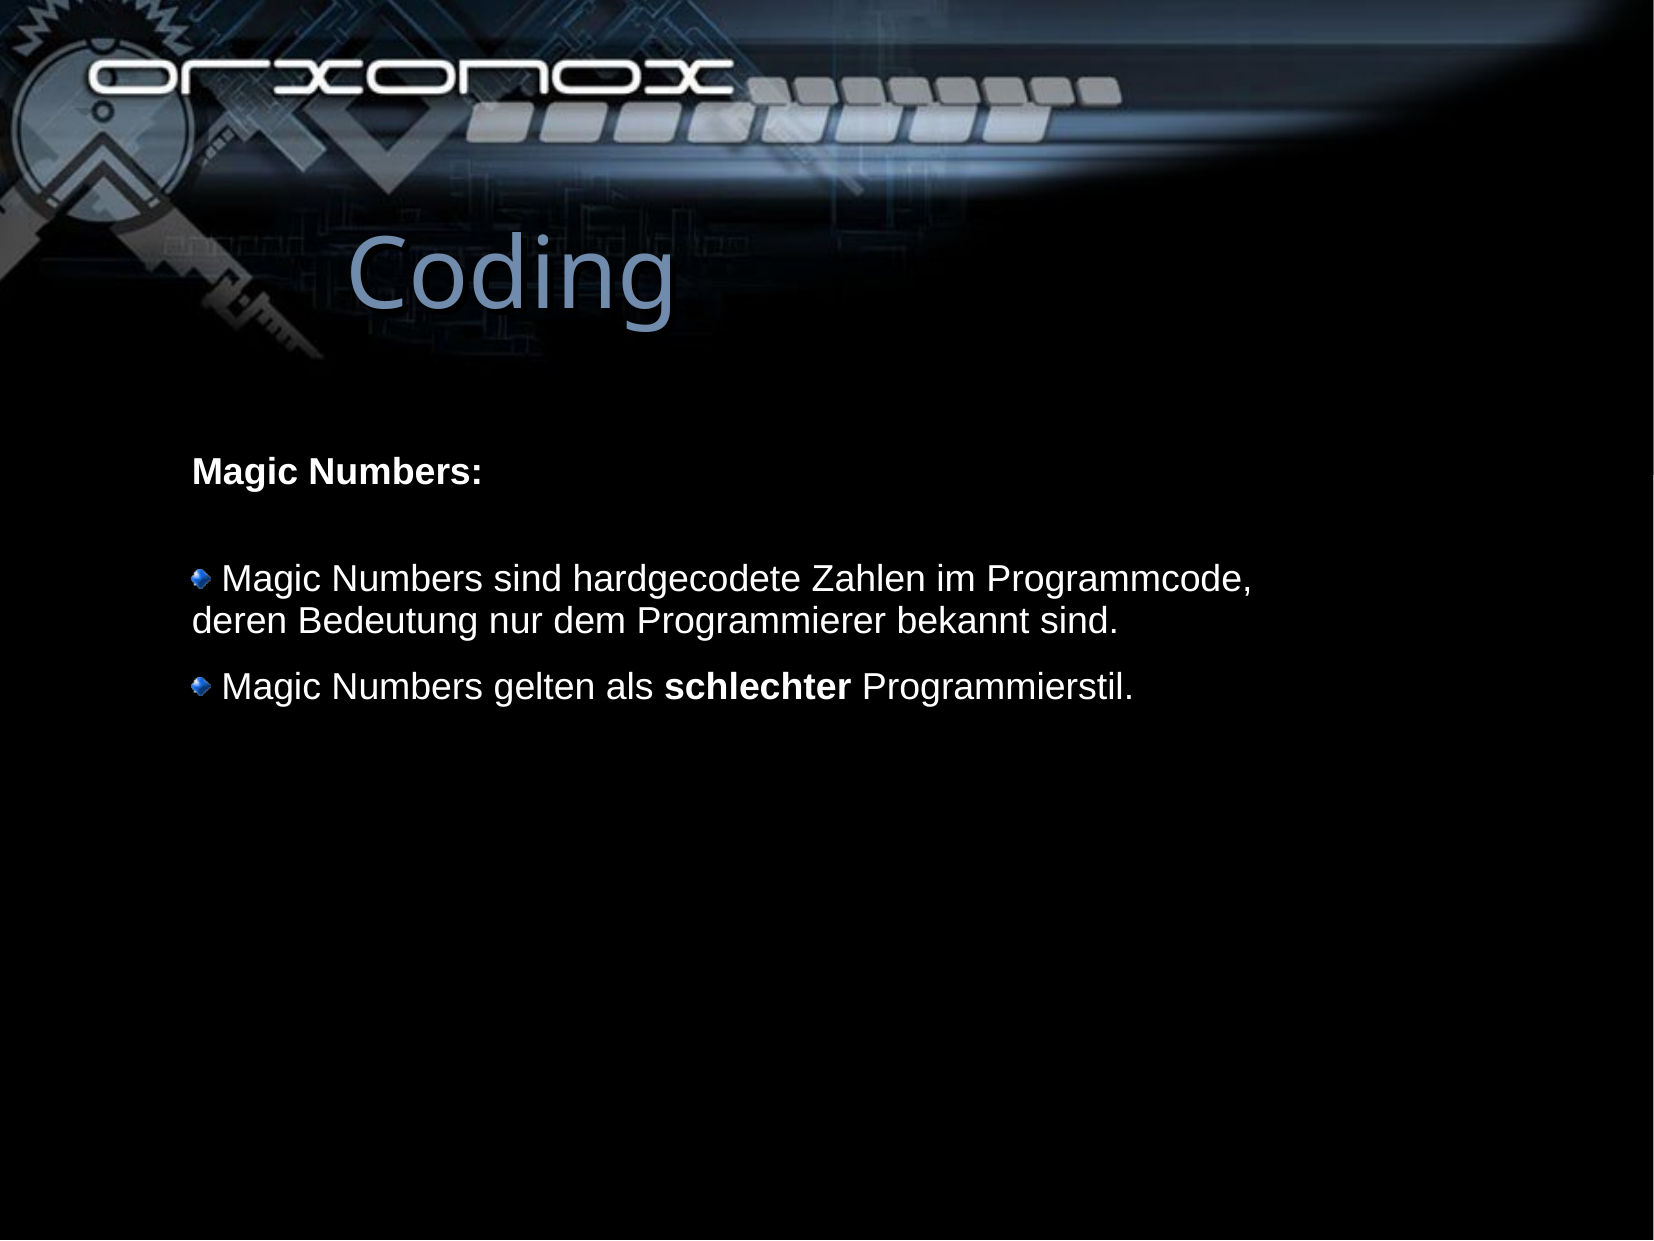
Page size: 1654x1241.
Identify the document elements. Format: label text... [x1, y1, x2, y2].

text_box Magic Numbers: Magic Numbers sind hardgecodete Zahlen im Programmcode, deren Bedeutung nur dem Programmierer bekannt sind. Magic Numbers gelten als schlechter Programmierstil. [177, 442, 1329, 718]
picture [0, 0, 1654, 475]
text_box Coding [330, 194, 1306, 344]
